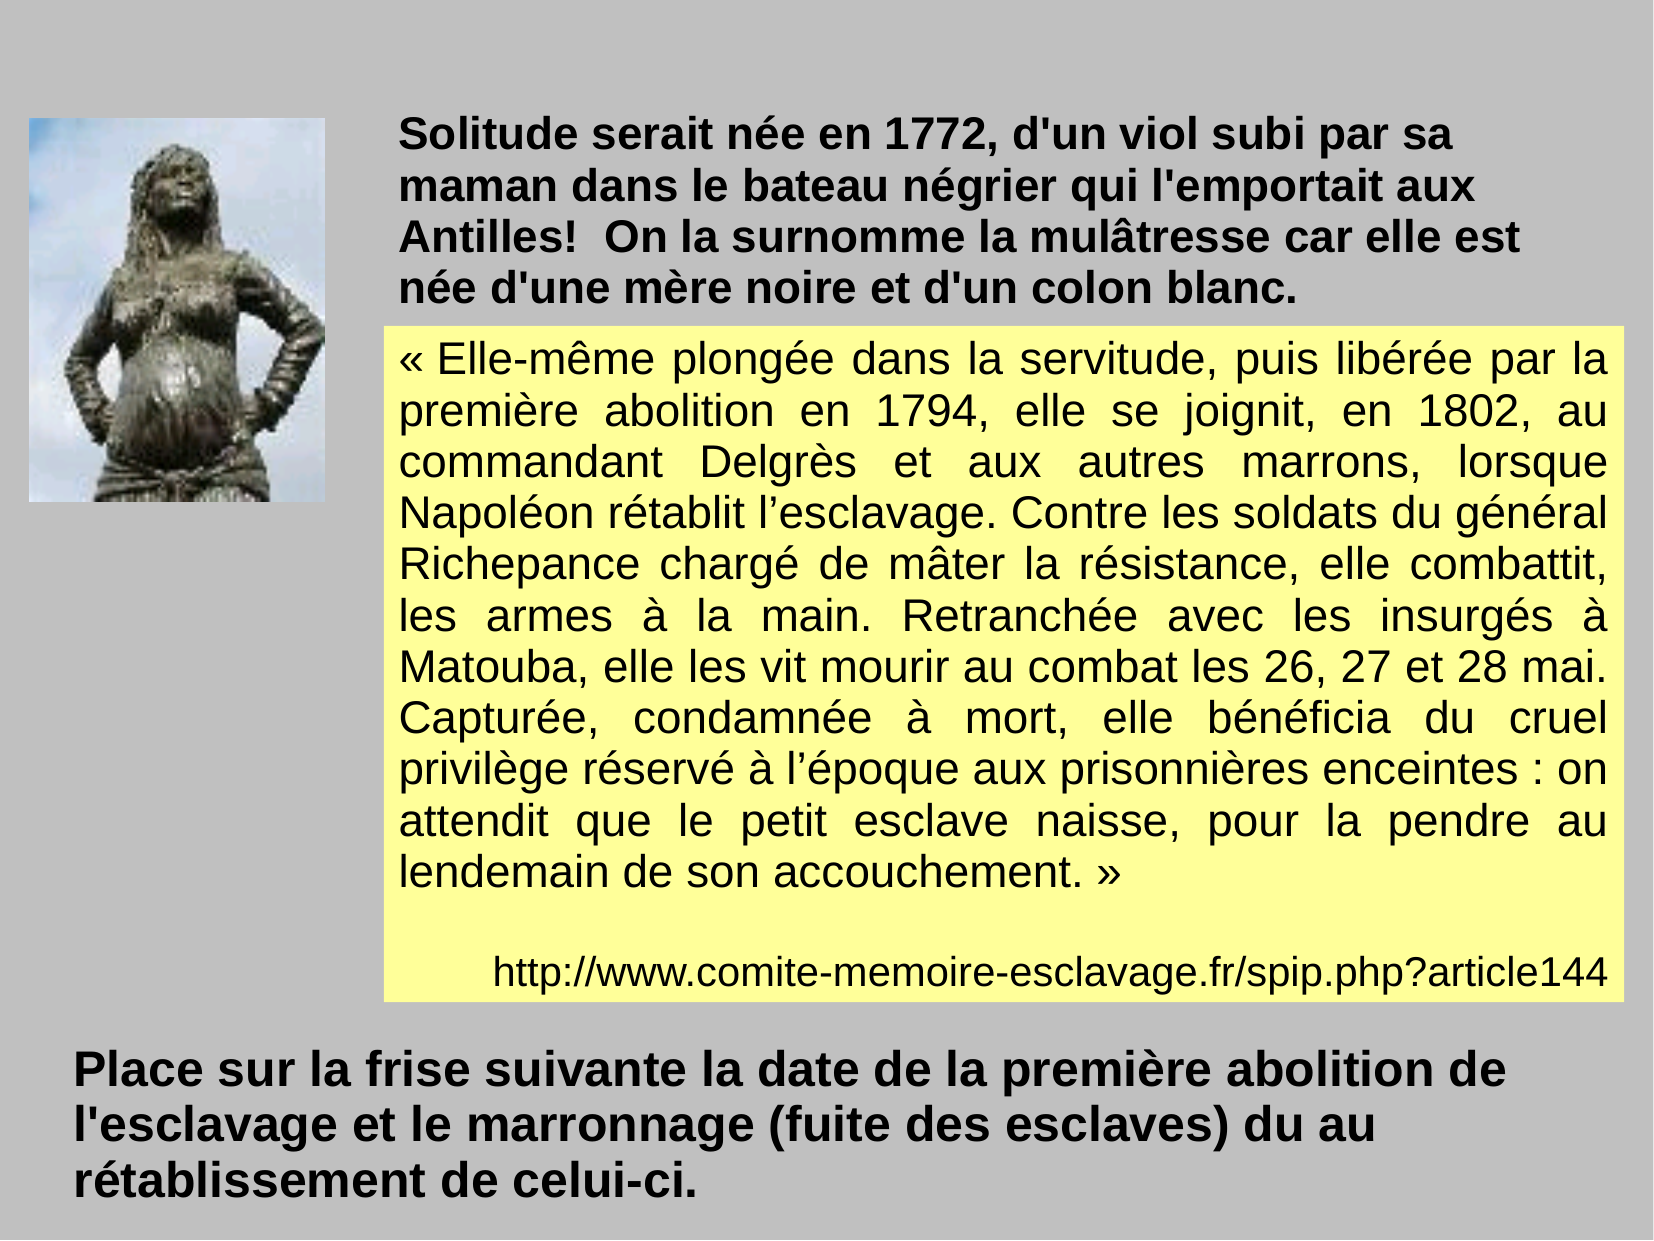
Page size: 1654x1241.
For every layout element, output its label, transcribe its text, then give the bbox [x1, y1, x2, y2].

text_box Place sur la frise suivante la date de la première abolition de l'esclavage et le marronnage (fuite des esclaves) du au rétablissement de celui-ci. [59, 1033, 1595, 1220]
picture [29, 118, 325, 502]
text_box Solitude serait née en 1772, d'un viol subi par sa maman dans le bateau négrier qui l'emportait aux Antilles! On la surnomme la mulâtresse car elle est née d'une mère noire et d'un colon blanc. [383, 100, 1565, 325]
text_box « Elle-même plongée dans la servitude, puis libérée par la première abolition en 1794, elle se joignit, en 1802, au commandant Delgrès et aux autres marrons, lorsque Napoléon rétablit l’esclavage. Contre les soldats du général Richepance chargé de mâter la résistance, elle combattit, les armes à la main. Retranchée avec les insurgés à Matouba, elle les vit mourir au combat les 26, 27 et 28 mai. Capturée, condamnée à mort, elle bénéficia du cruel privilège réservé à l’époque aux prisonnières enceintes : on attendit que le petit esclave naisse, pour la pendre au lendemain de son accouchement. » http://www.comite-memoire-esclavage.fr/spip.php?article144 [383, 325, 1625, 1000]
